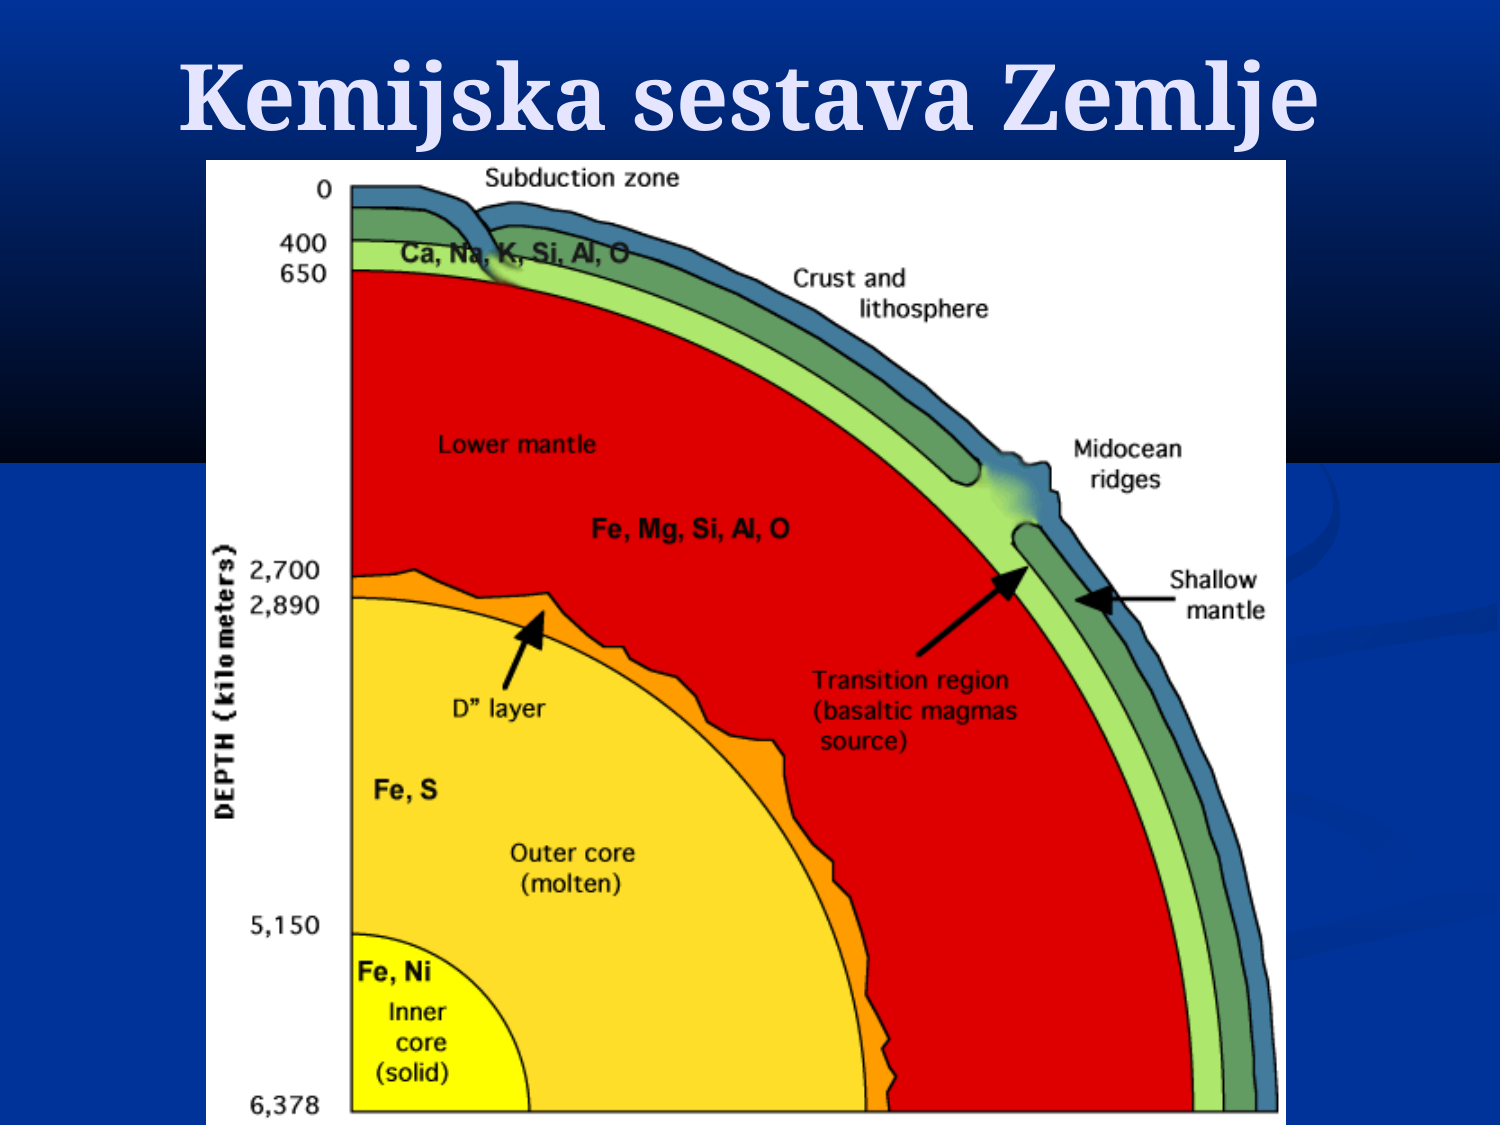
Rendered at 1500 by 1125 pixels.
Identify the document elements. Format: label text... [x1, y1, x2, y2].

title Kemijska sestava Zemlje [0, 0, 1500, 188]
picture [206, 160, 1286, 1125]
